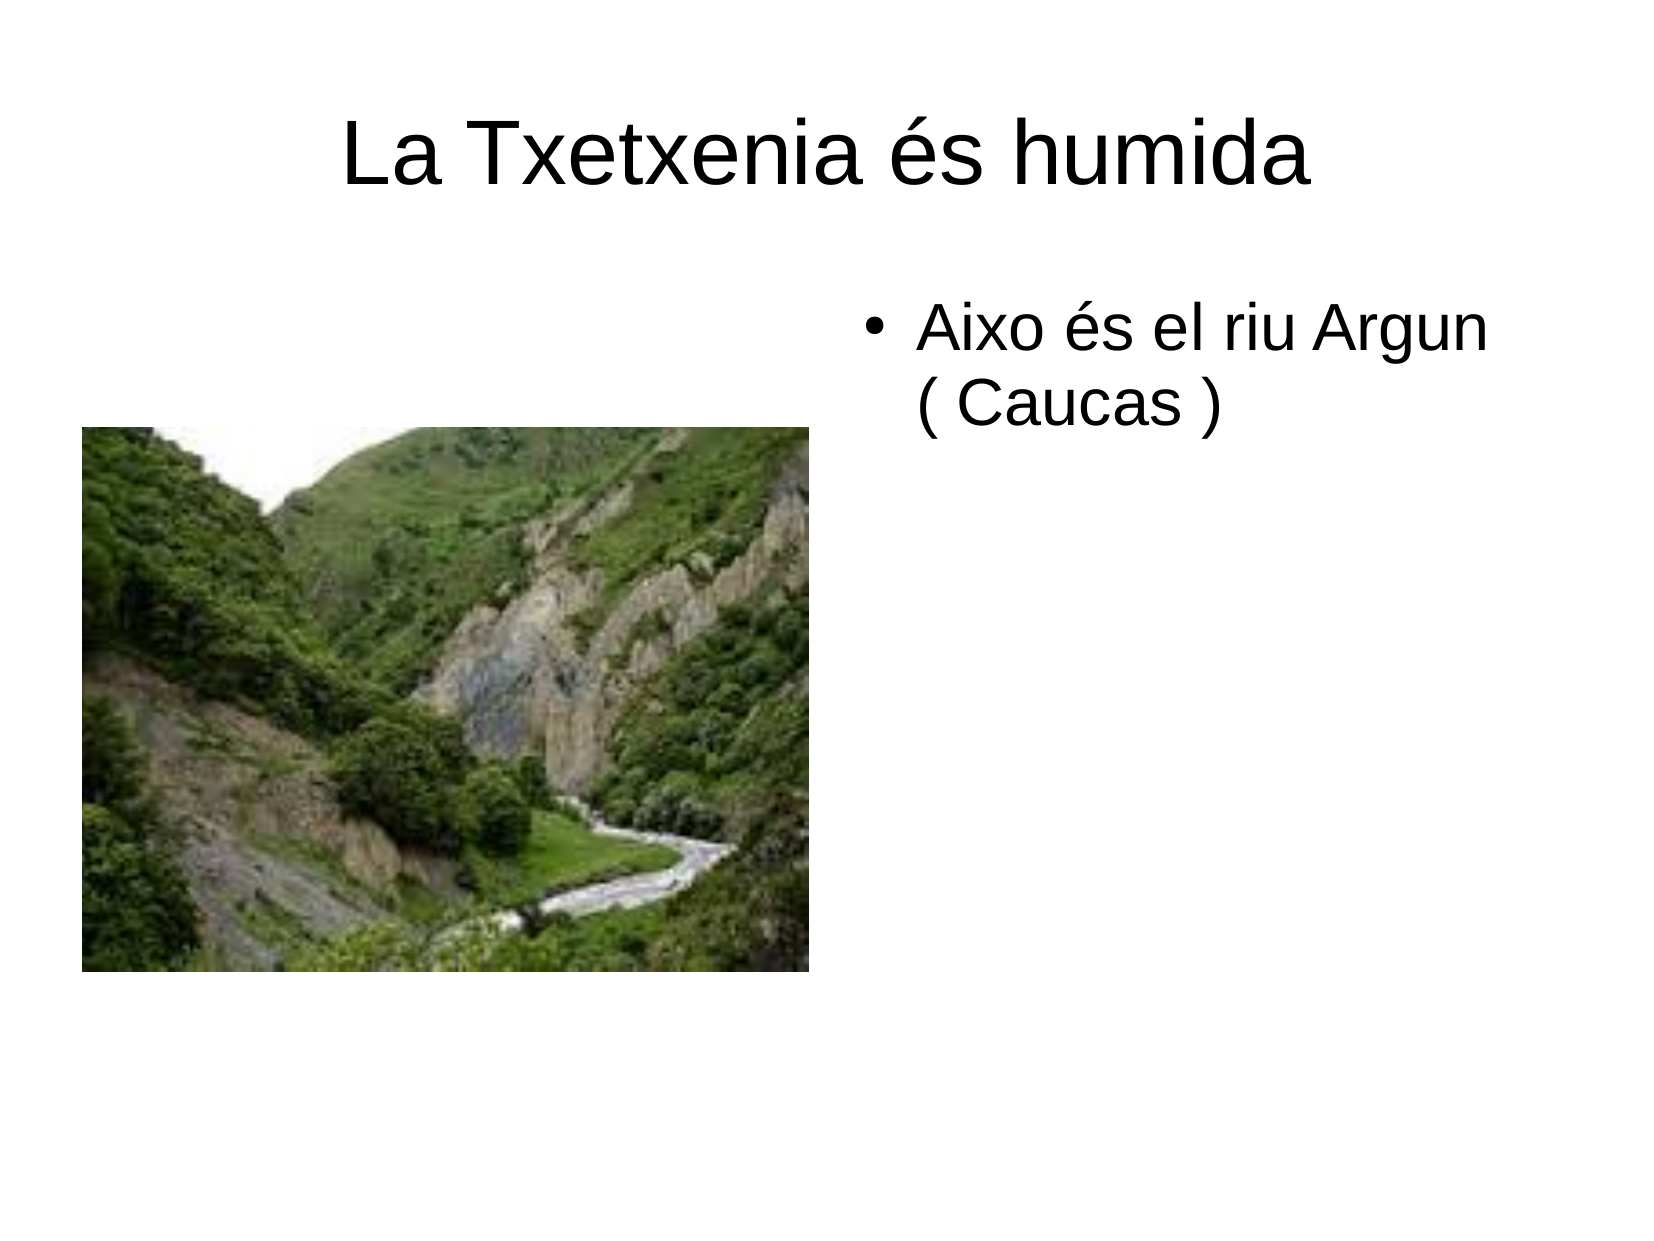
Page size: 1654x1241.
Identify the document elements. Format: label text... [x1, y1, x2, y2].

list Aixo és el riu Argun ( Caucas ) [845, 290, 1572, 1109]
picture [82, 427, 809, 972]
title La Txetxenia és humida [82, 49, 1571, 257]
